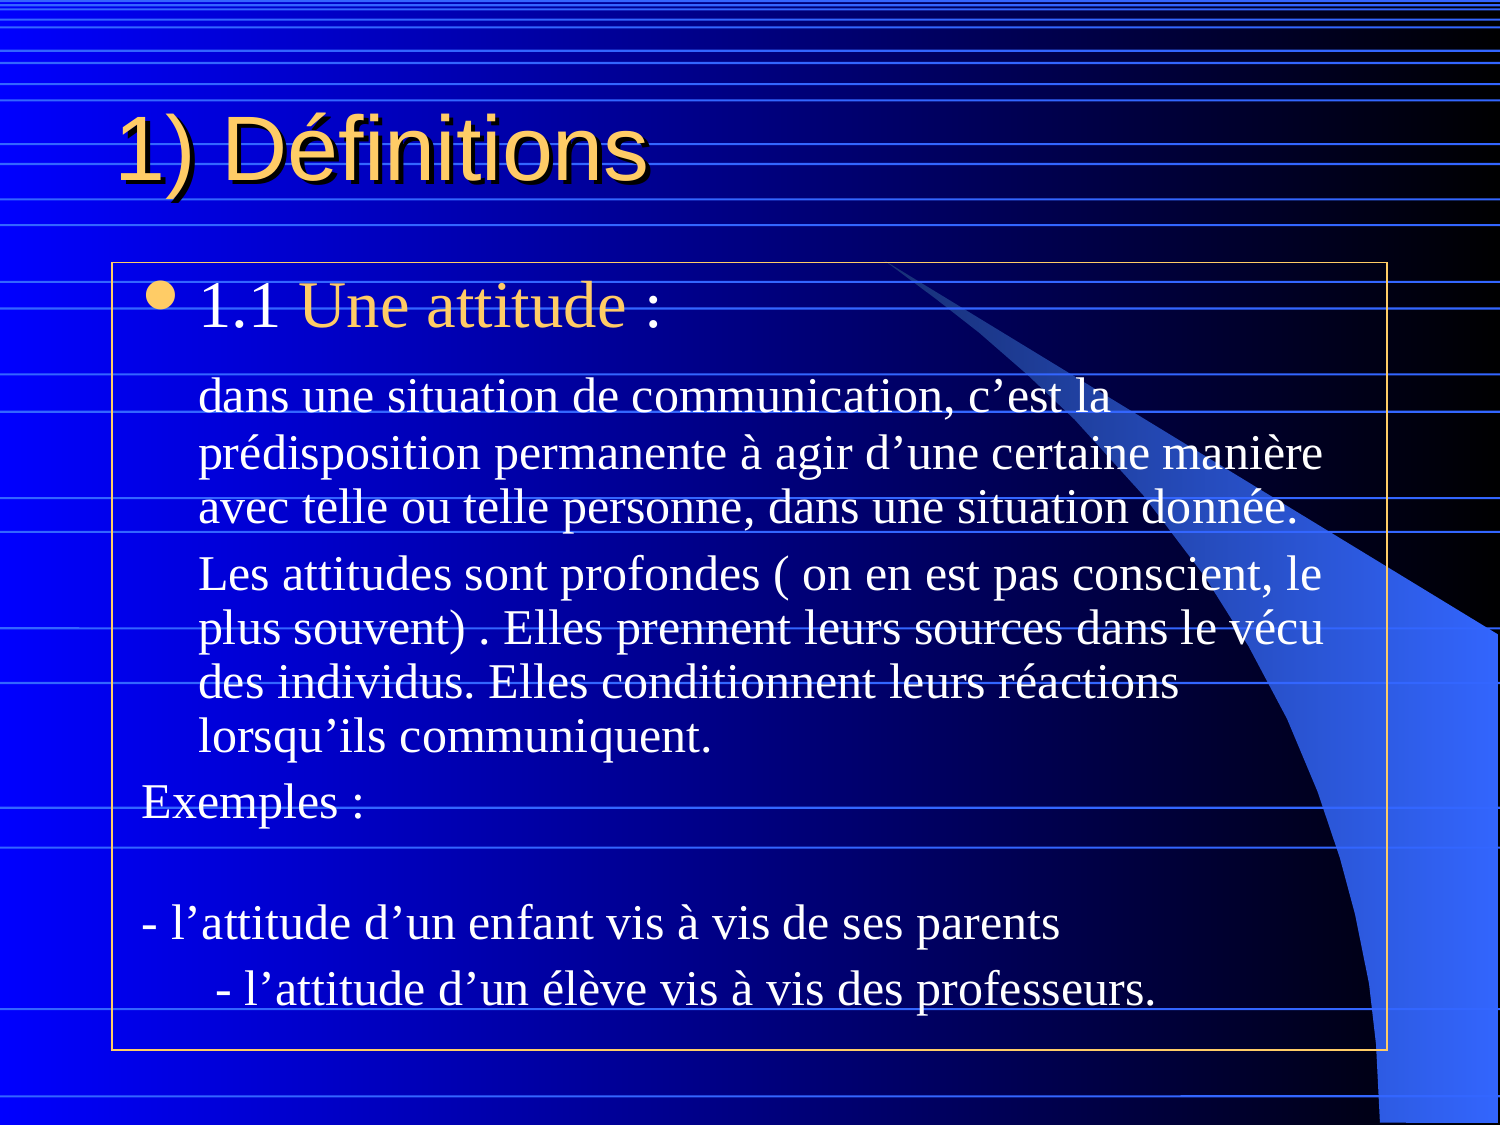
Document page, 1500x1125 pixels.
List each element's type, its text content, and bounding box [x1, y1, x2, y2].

title 1) Définitions [99, 49, 1426, 238]
list 1.1 Une attitude : dans une situation de communication, c’est la prédisposition permanente à agir d’une certaine manière avec telle ou telle personne, dans une situation donnée. Les attitudes sont profondes ( on en est pas conscient, le plus souvent) . Elles prennent leurs sources dans le vécu des individus. Elles conditionnent leurs réactions lorsqu’ils communiquent. Exemples : - l’attitude d’un enfant vis à vis de ses parents - l’attitude d’un élève vis à vis des professeurs. [111, 262, 1387, 1050]
